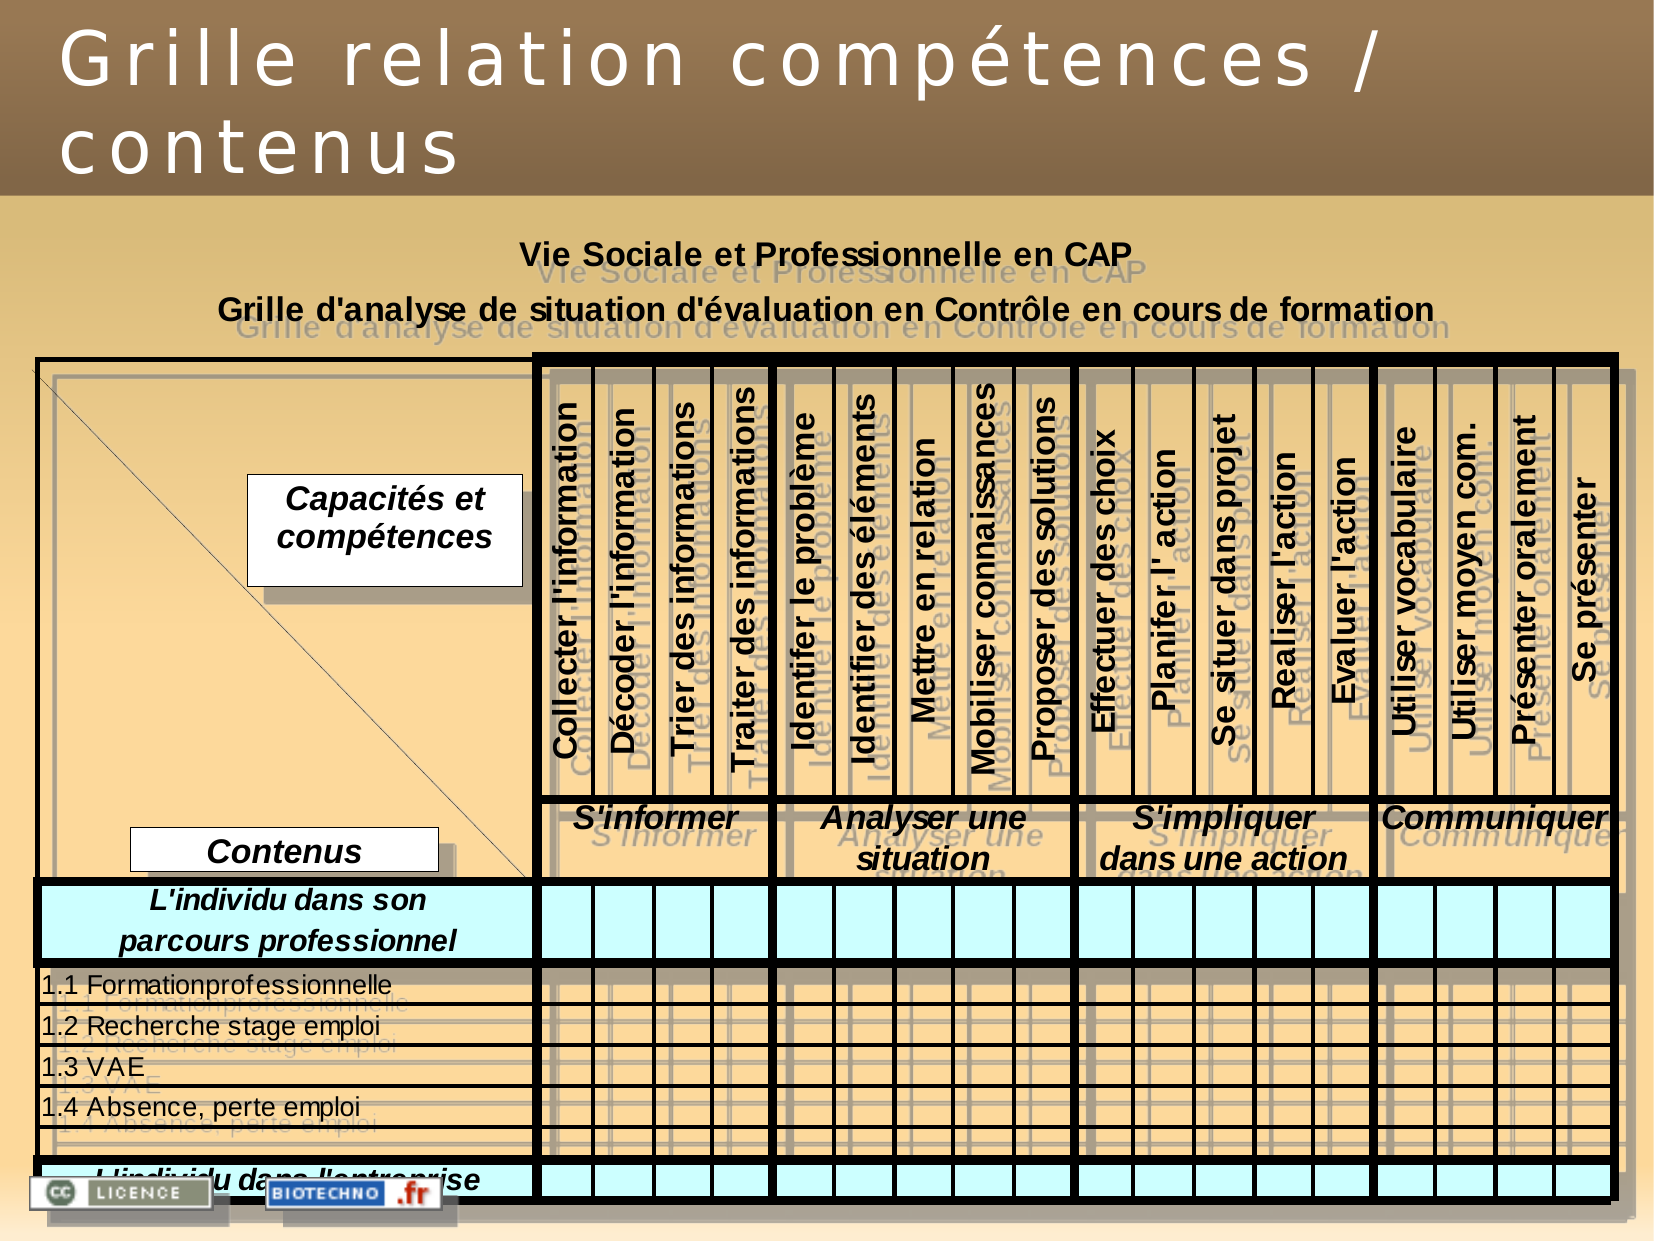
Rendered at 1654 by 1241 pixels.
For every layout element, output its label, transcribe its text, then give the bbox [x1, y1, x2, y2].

chart [29, 223, 1625, 1211]
picture [0, 0, 1654, 1241]
title Grille relation compétences / contenus [59, 16, 1595, 191]
